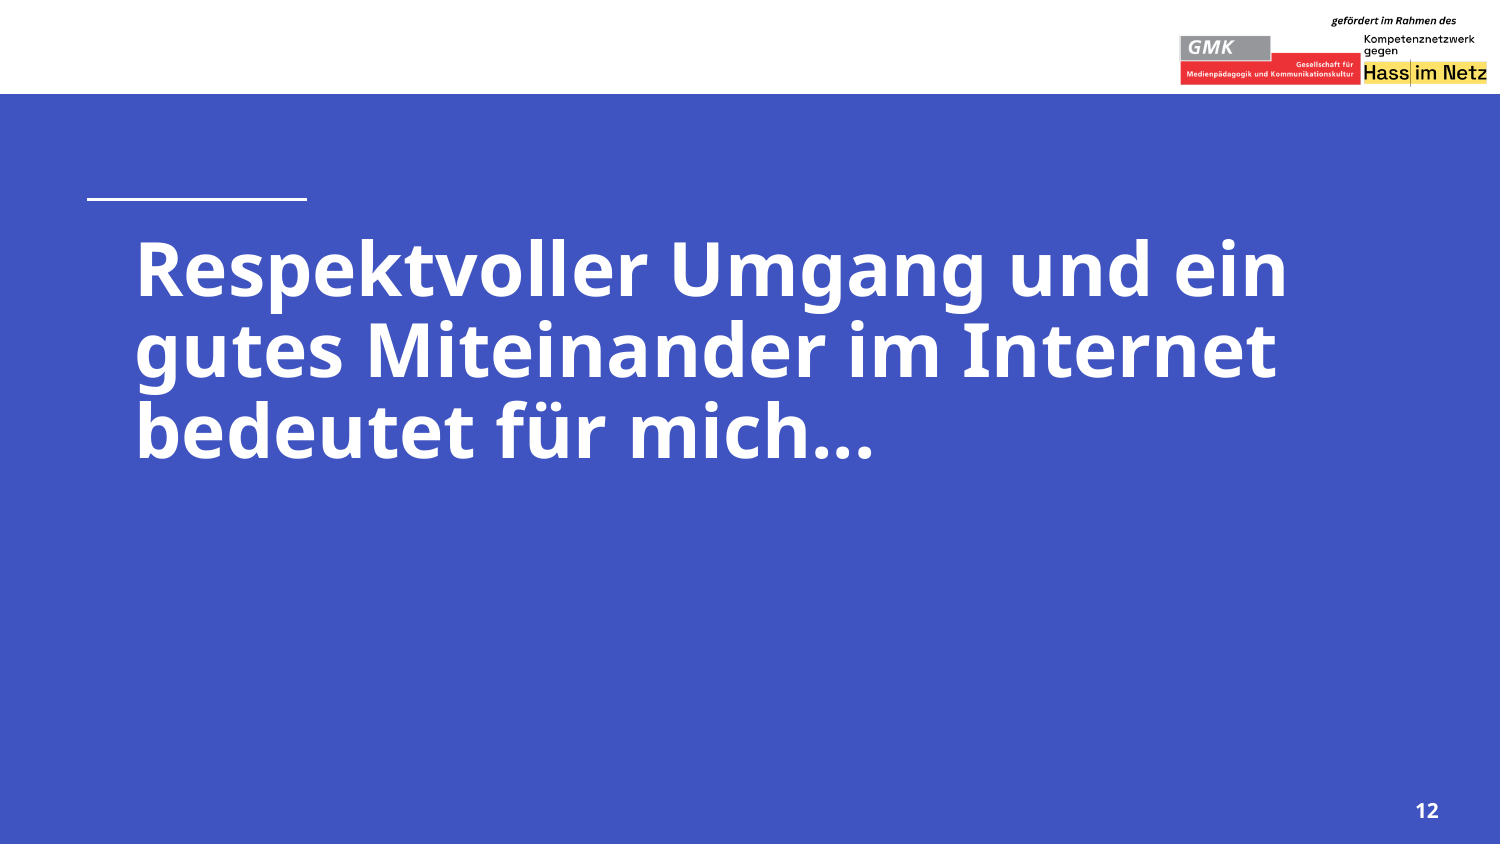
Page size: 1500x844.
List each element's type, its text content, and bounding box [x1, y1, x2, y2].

title Respektvoller Umgang und ein gutes Miteinander im Internet bedeutet für mich... [119, 216, 1381, 466]
text_box 12 [1400, 779, 1491, 844]
